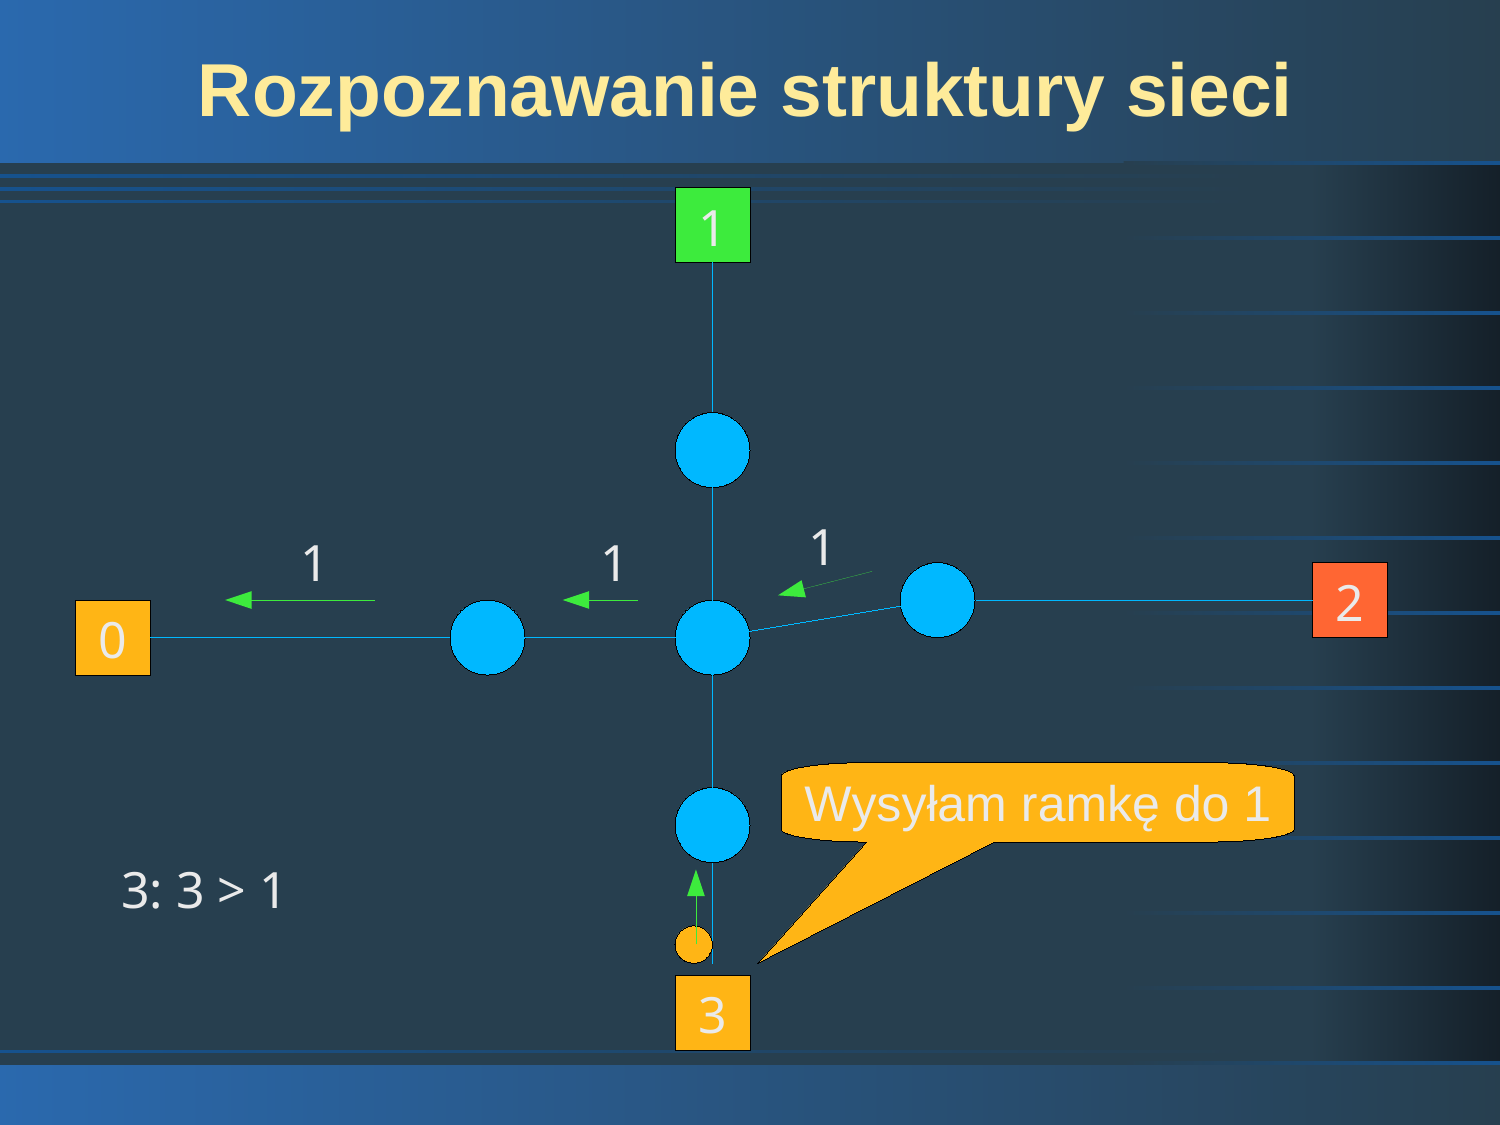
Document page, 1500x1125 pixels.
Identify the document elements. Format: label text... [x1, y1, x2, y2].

text_box [900, 562, 976, 638]
text_box Wysyłam ramkę do 1 [757, 762, 1295, 964]
text_box [675, 600, 751, 676]
text_box 1 [808, 508, 847, 580]
text_box [450, 600, 526, 676]
text_box 1 [300, 525, 333, 596]
text_box [674, 925, 713, 964]
text_box 1 [675, 187, 751, 263]
text_box 1 [600, 525, 633, 596]
text_box 3: 3 > 1 [121, 851, 317, 922]
text_box 3 [675, 975, 751, 1051]
text_box [675, 412, 751, 488]
text_box 2 [1312, 562, 1388, 638]
text_box [675, 787, 751, 863]
title Rozpoznawanie struktury sieci [83, 24, 1409, 151]
text_box 0 [75, 600, 151, 676]
